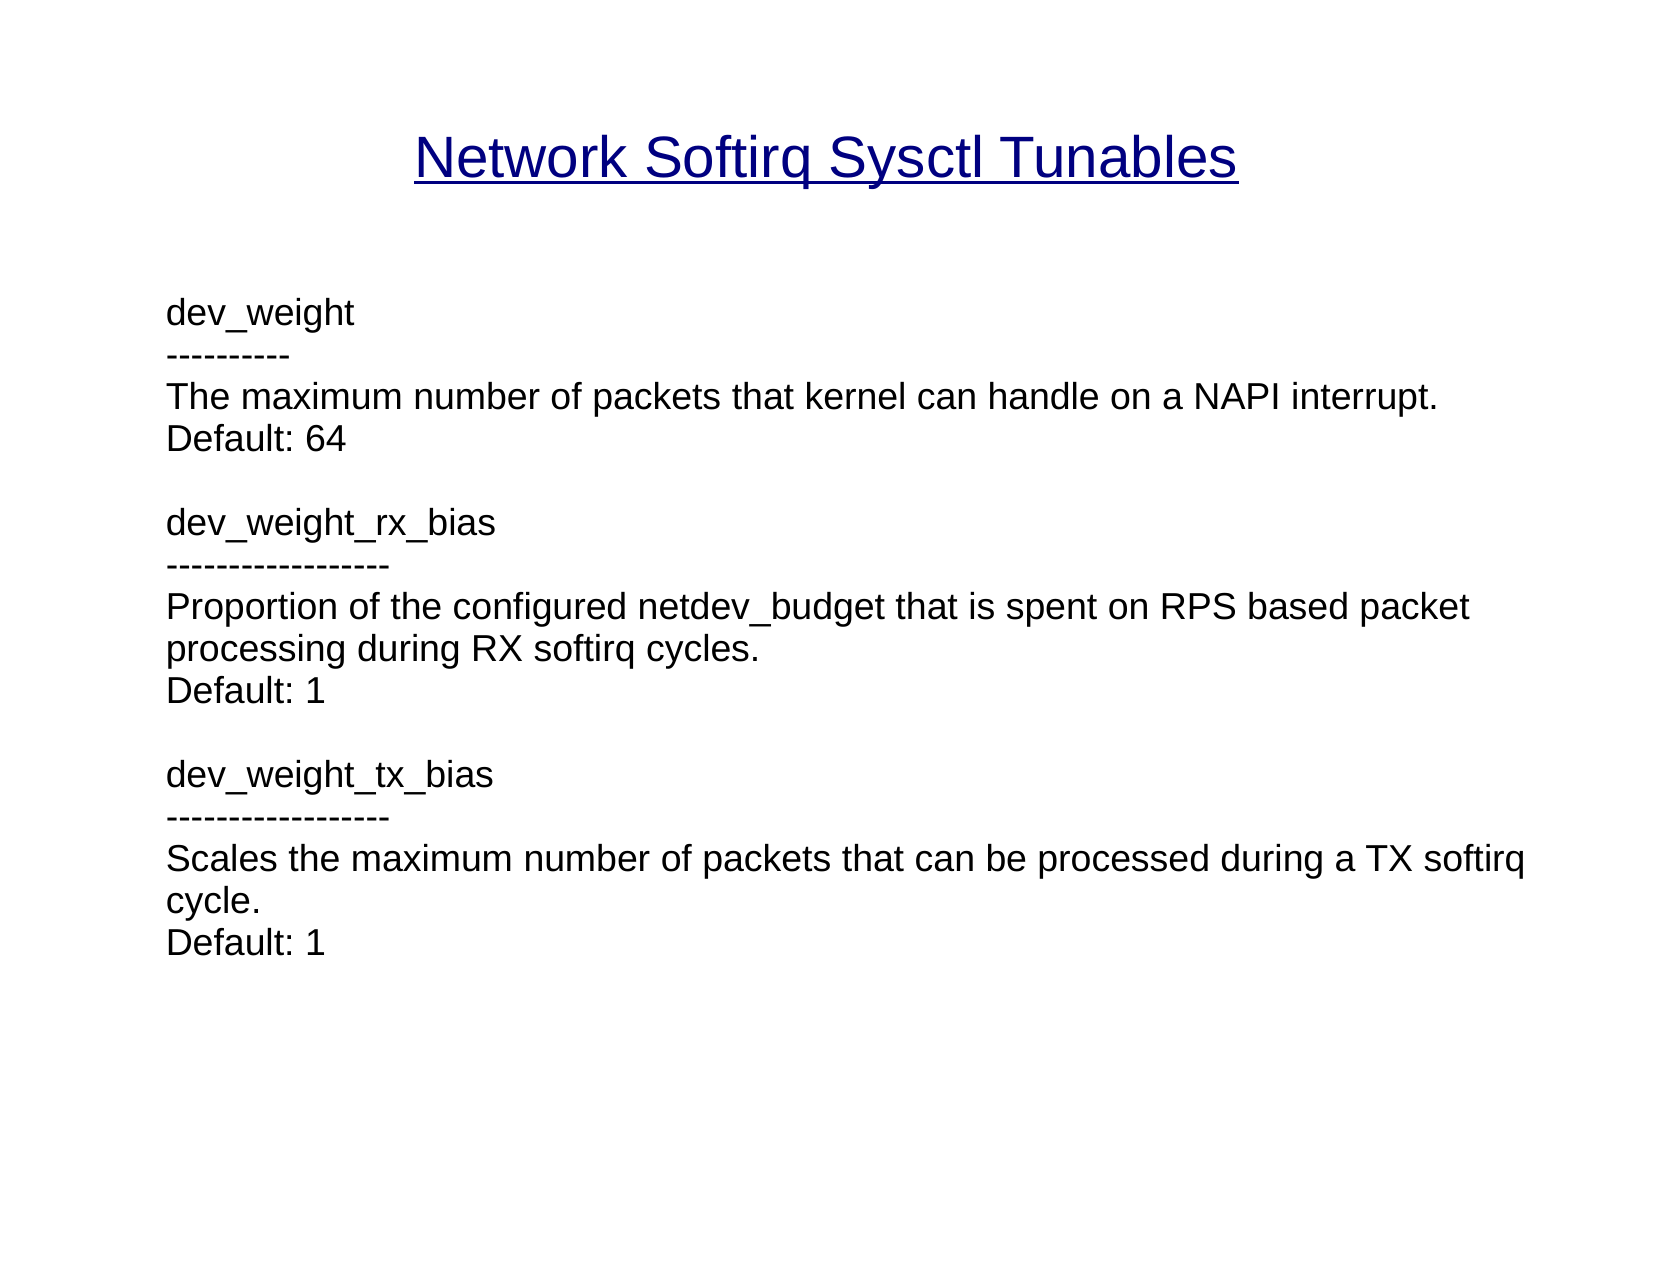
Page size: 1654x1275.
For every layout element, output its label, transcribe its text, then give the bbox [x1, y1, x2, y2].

text_box dev_weight ---------- The maximum number of packets that kernel can handle on a NAPI interrupt. Default: 64 dev_weight_rx_bias ------------------ Proportion of the configured netdev_budget that is spent on RPS based packet processing during RX softirq cycles. Default: 1 dev_weight_tx_bias ------------------ Scales the maximum number of packets that can be processed during a TX softirq cycle. Default: 1 [151, 284, 1551, 1228]
title Network Softirq Sysctl Tunables [82, 50, 1571, 264]
